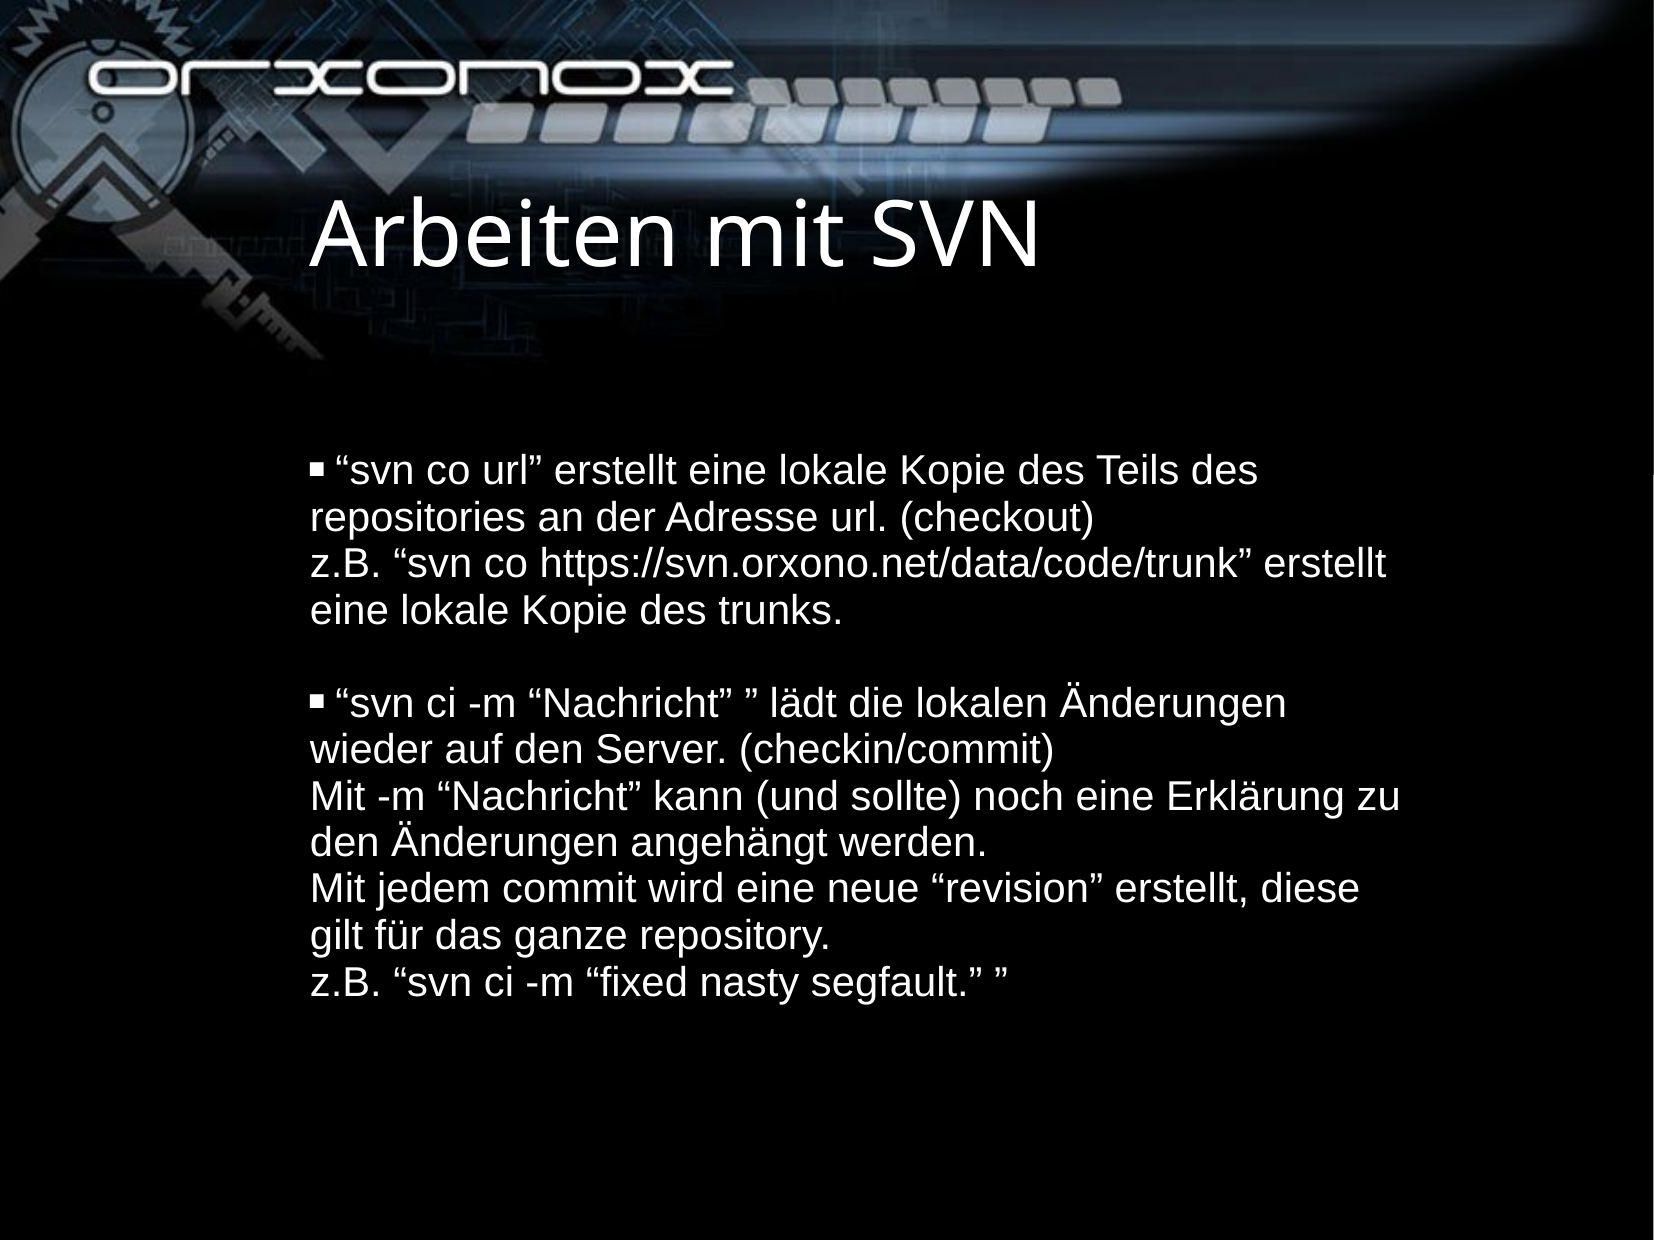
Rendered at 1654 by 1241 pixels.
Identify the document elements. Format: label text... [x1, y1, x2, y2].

text_box “svn co url” erstellt eine lokale Kopie des Teils des repositories an der Adresse url. (checkout) z.B. “svn co https://svn.orxono.net/data/code/trunk” erstellt eine lokale Kopie des trunks. “svn ci -m “Nachricht” ” lädt die lokalen Änderungen wieder auf den Server. (checkin/commit) Mit -m “Nachricht” kann (und sollte) noch eine Erklärung zu den Änderungen angehängt werden. Mit jedem commit wird eine neue “revision” erstellt, diese gilt für das ganze repository. z.B. “svn ci -m “fixed nasty segfault.” ” [295, 439, 1418, 1013]
picture [0, 0, 1654, 475]
text_box Arbeiten mit SVN [295, 161, 1506, 337]
